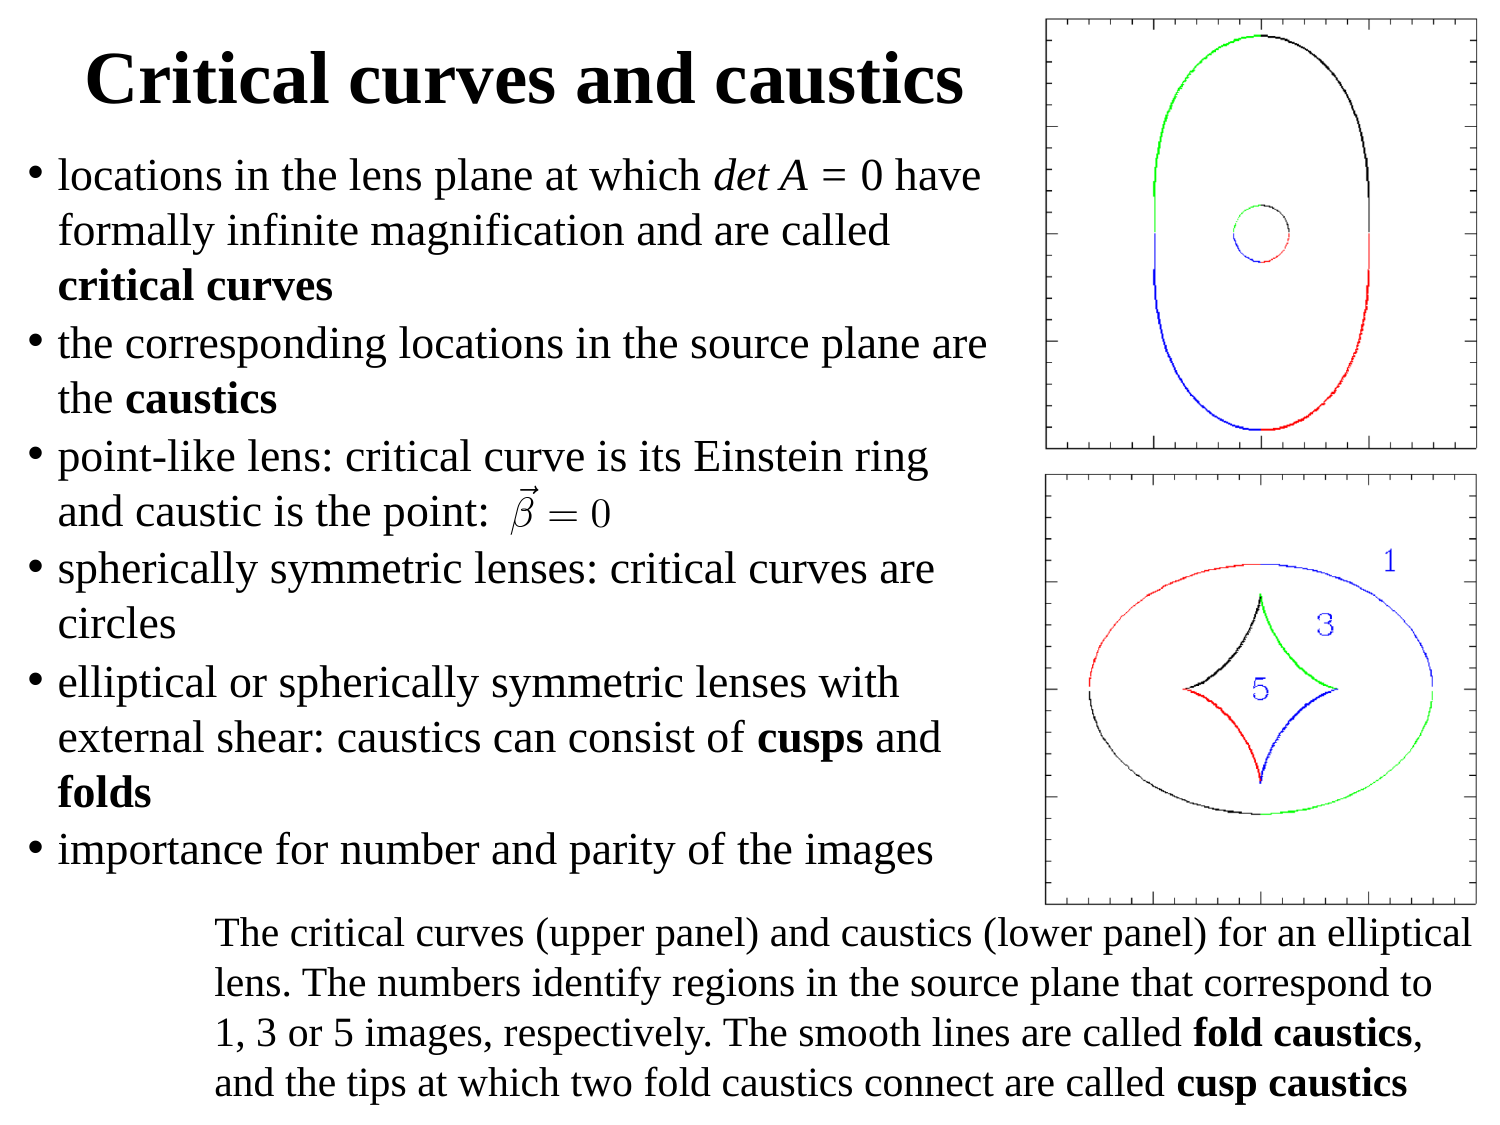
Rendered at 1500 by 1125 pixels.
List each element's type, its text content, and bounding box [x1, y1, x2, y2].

picture [510, 485, 610, 536]
picture [1035, 12, 1486, 897]
list locations in the lens plane at which det A = 0 have formally infinite magnification and are called critical curves the corresponding locations in the source plane are the caustics point-like lens: critical curve is its Einstein ring and caustic is the point: spherically symmetric lenses: critical curves are circles elliptical or spherically symmetric lenses with external shear: caustics can consist of cusps and folds importance for number and parity of the images [12, 136, 1006, 922]
title Critical curves and caustics [50, 8, 1000, 136]
text_box The critical curves (upper panel) and caustics (lower panel) for an elliptical lens. The numbers identify regions in the source plane that correspond to 1, 3 or 5 images, respectively. The smooth lines are called fold caustics, and the tips at which two fold caustics connect are called cusp caustics [199, 897, 1500, 1113]
